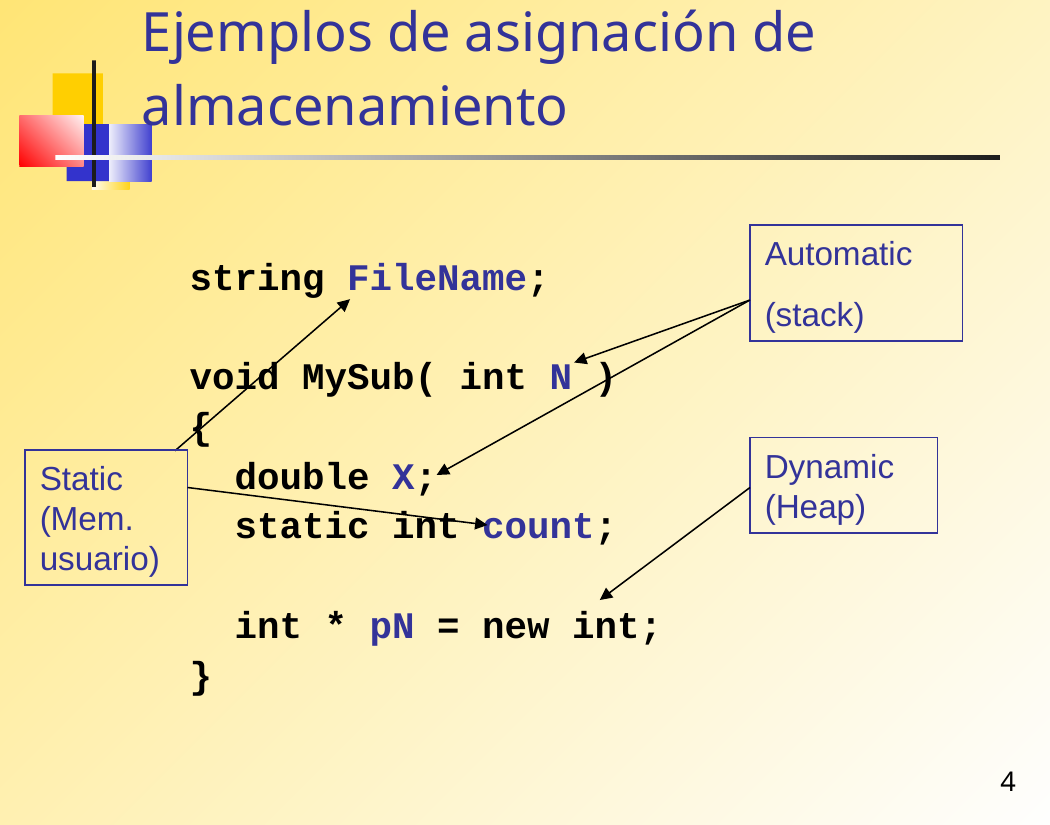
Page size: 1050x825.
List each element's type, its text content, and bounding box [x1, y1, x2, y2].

text_box Static (Mem. usuario)‏ [24, 449, 188, 586]
text_box Dynamic (Heap)‏ [749, 437, 938, 533]
text_box Automatic (stack)‏ [750, 224, 963, 341]
title Ejemplos de asignación de almacenamiento [131, 4, 1026, 148]
text_box string FileName; void MySub( int N )‏ { double X; static int count; int * pN = new int; } [174, 249, 738, 705]
